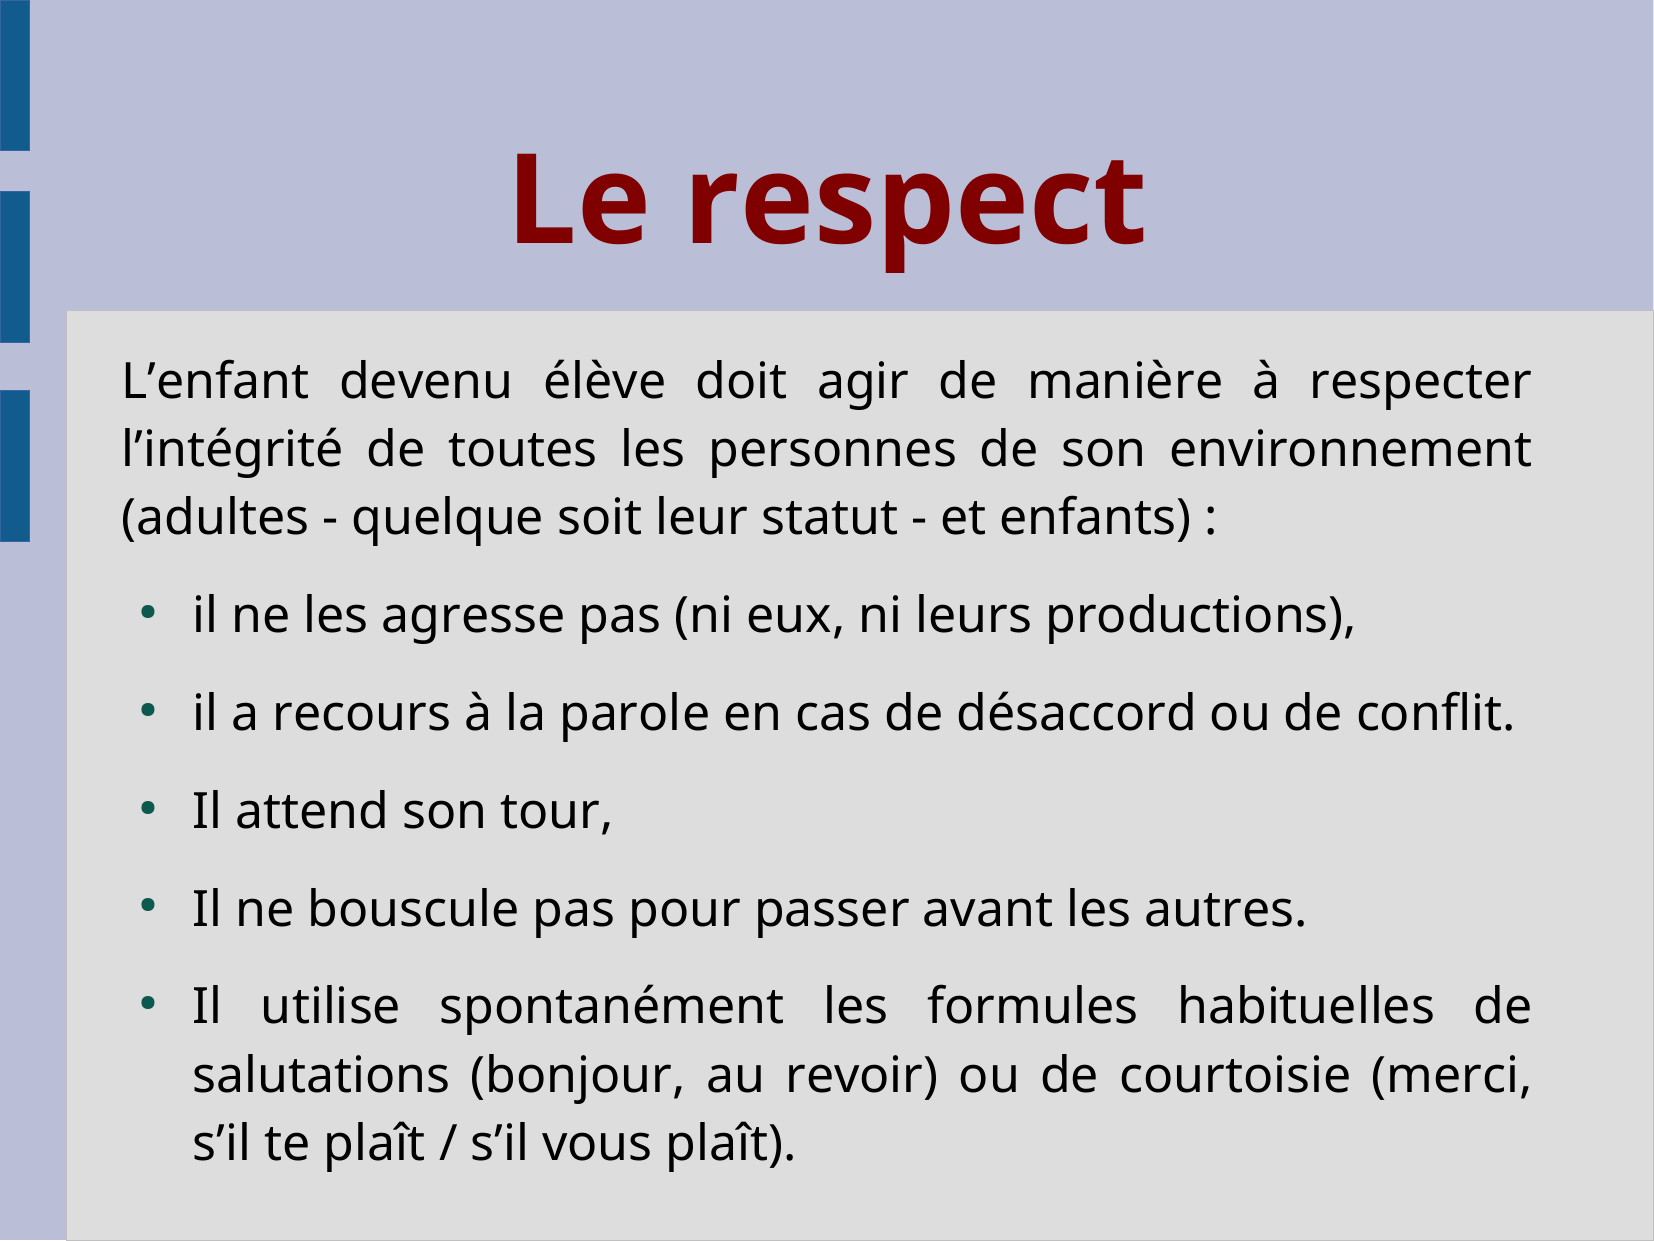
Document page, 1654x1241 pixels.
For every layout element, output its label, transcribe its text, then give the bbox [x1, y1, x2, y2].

title Le respect [121, 91, 1534, 299]
list L’enfant devenu élève doit agir de manière à respecter l’intégrité de toutes les personnes de son environnement (adultes - quelque soit leur statut - et enfants) : il ne les agresse pas (ni eux, ni leurs productions), il a recours à la parole en cas de désaccord ou de conflit. Il attend son tour, Il ne bouscule pas pour passer avant les autres. Il utilise spontanément les formules habituelles de salutations (bonjour, au revoir) ou de courtoisie (merci, s’il te plaît / s’il vous plaît). [121, 344, 1534, 1127]
